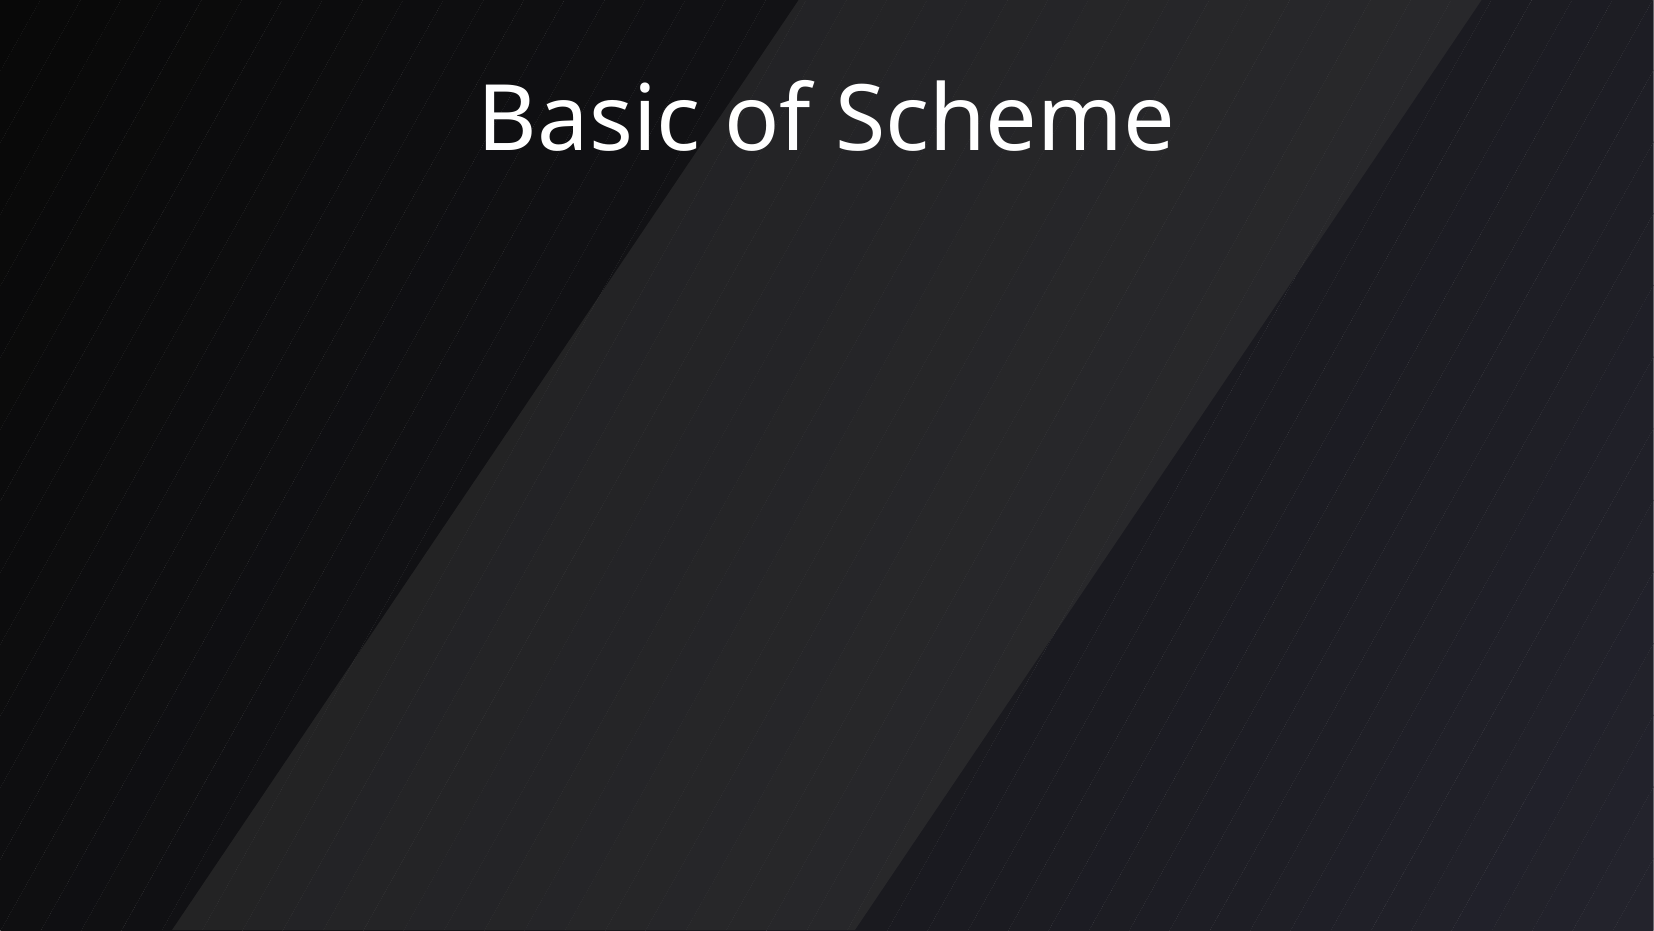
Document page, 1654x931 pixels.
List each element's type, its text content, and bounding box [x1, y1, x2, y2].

title Basic of Scheme [82, 37, 1571, 193]
